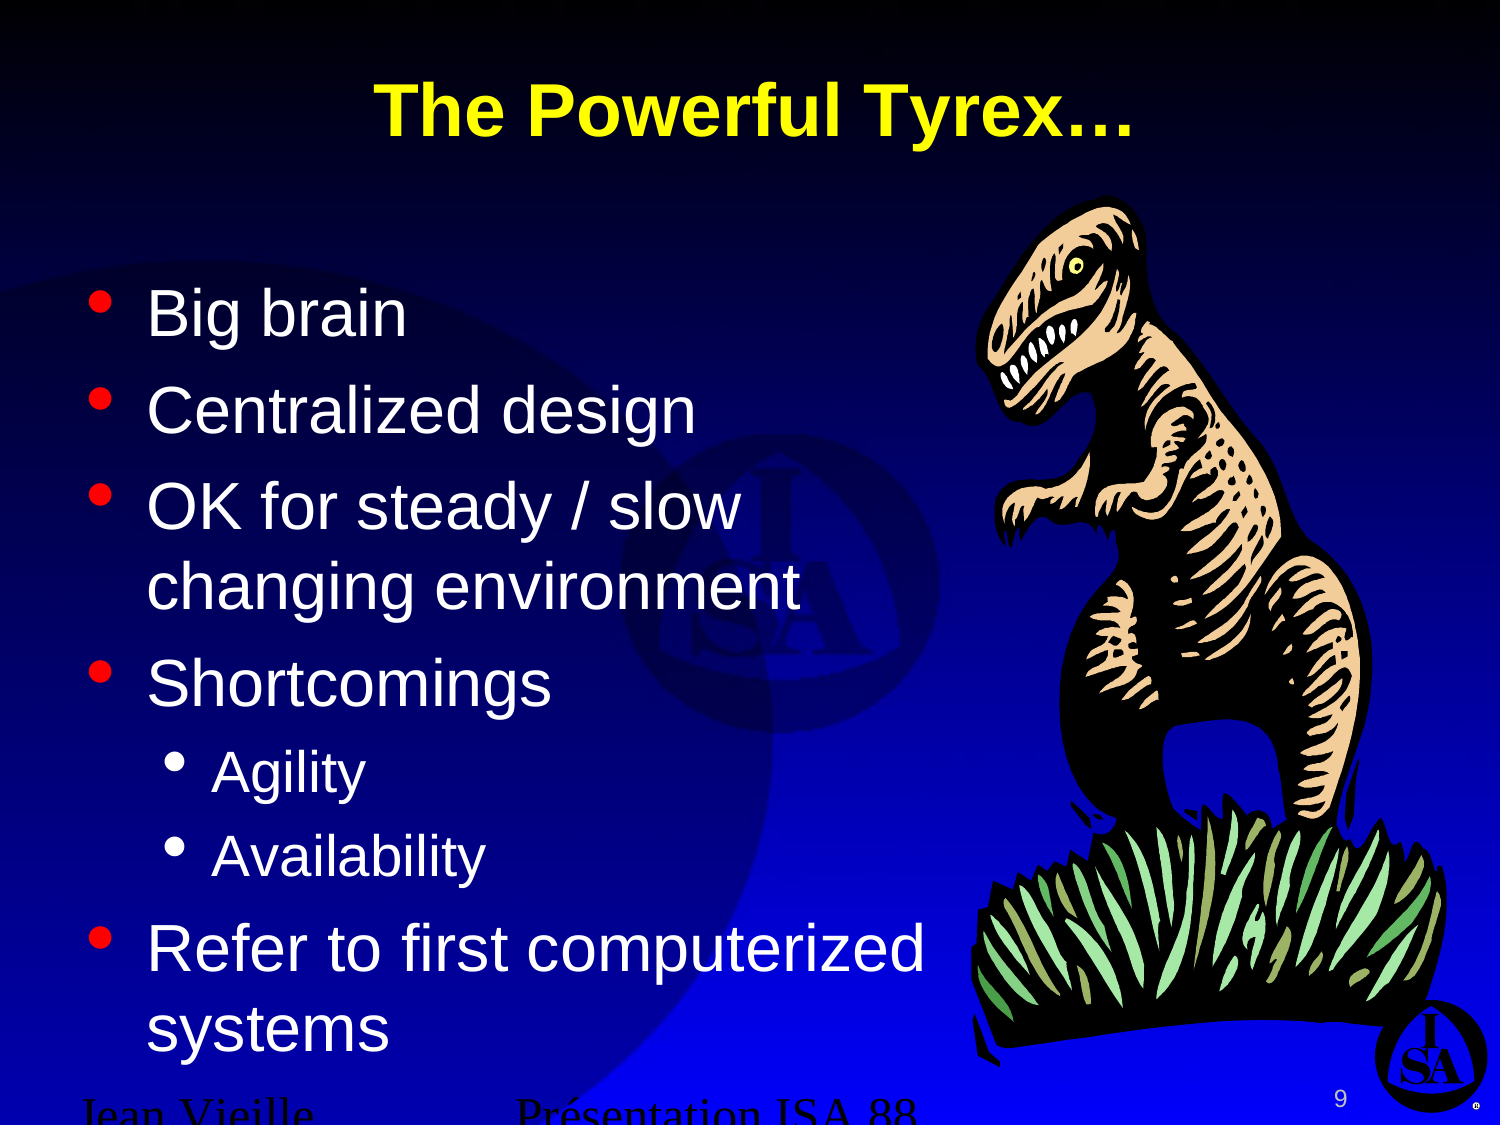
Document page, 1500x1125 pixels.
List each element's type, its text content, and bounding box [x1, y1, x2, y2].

title The Powerful Tyrex… [75, 12, 1438, 201]
list Big brain Centralized design OK for steady / slow changing environment Shortcomings Agility Availability Refer to first computerized systems [74, 262, 1000, 1125]
picture [0, 0, 1500, 1125]
